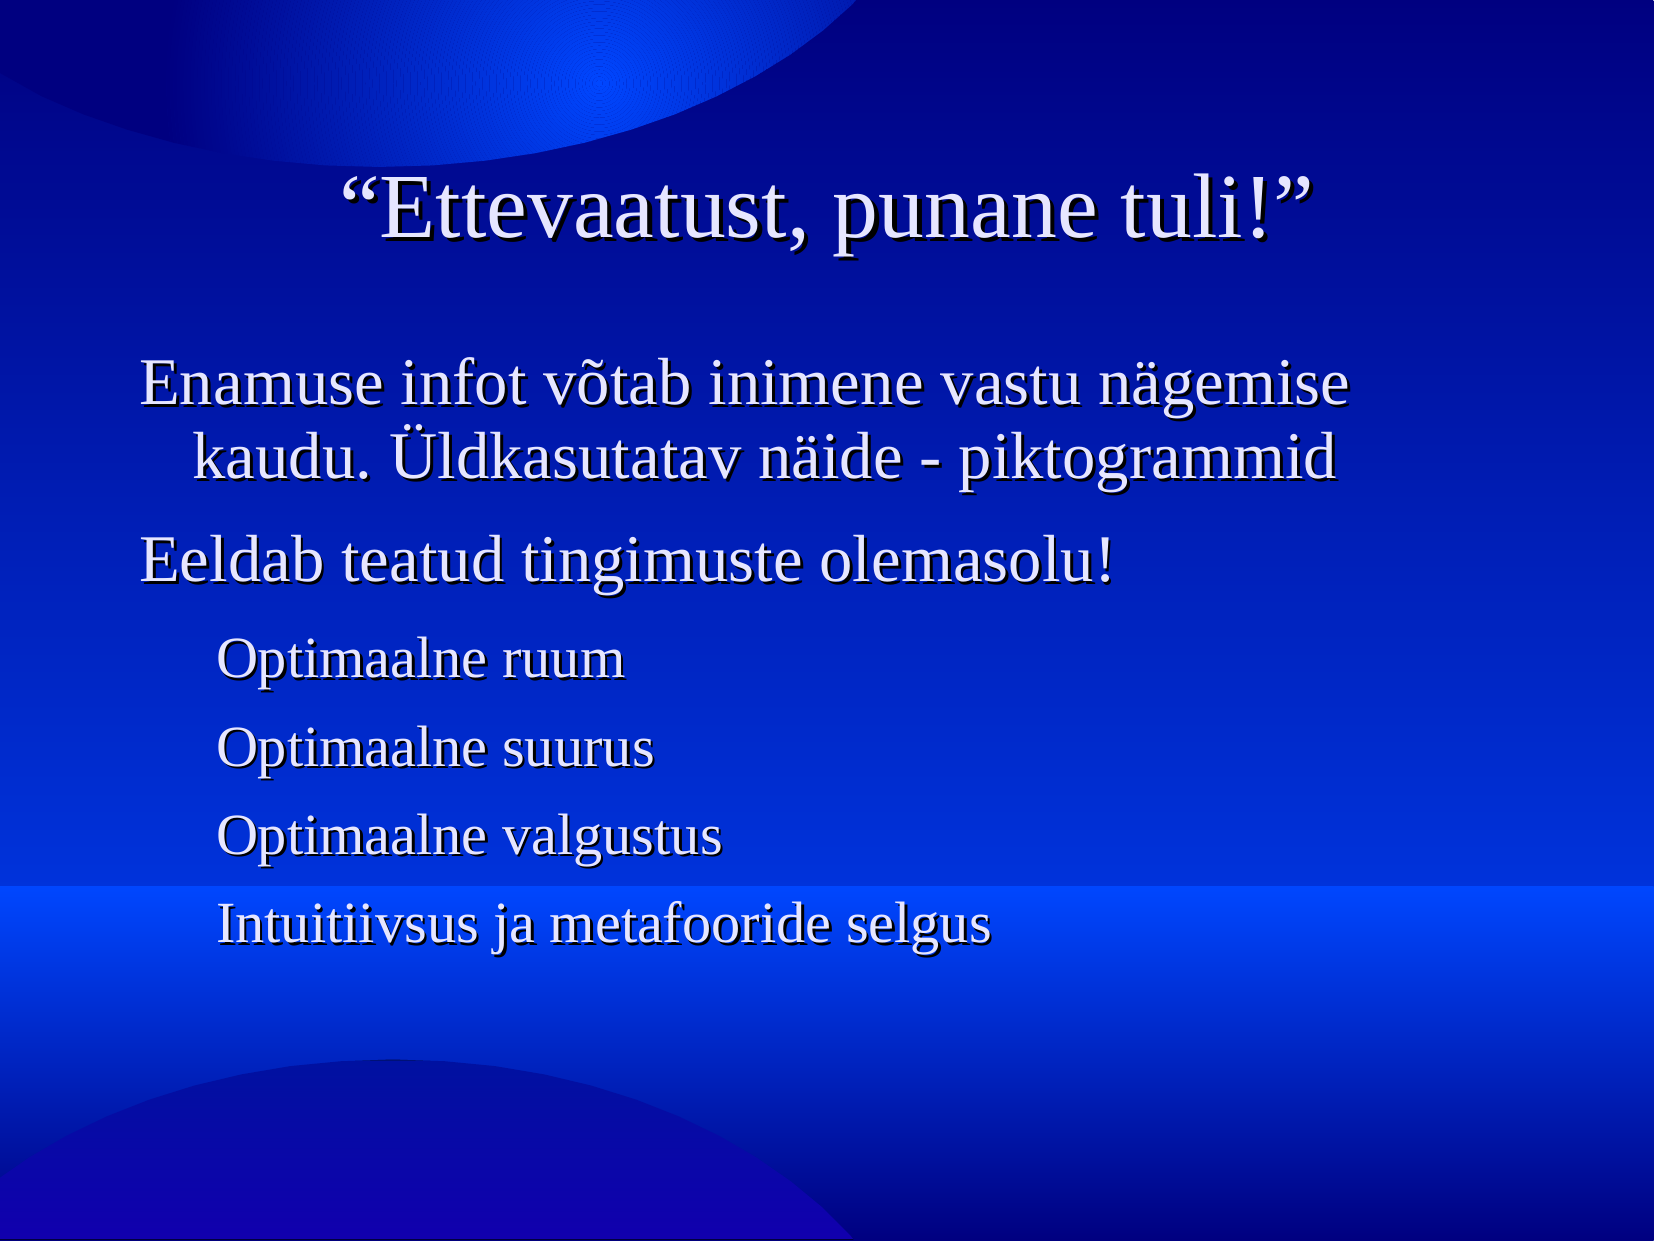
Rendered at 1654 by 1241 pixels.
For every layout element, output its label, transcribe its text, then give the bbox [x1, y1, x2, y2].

title “Ettevaatust, punane tuli!” [121, 102, 1534, 311]
list Enamuse infot võtab inimene vastu nägemise kaudu. Üldkasutatav näide - piktogrammid Eeldab teatud tingimuste olemasolu! Optimaalne ruum Optimaalne suurus Optimaalne valgustus Intuitiivsus ja metafooride selgus [121, 344, 1534, 1127]
